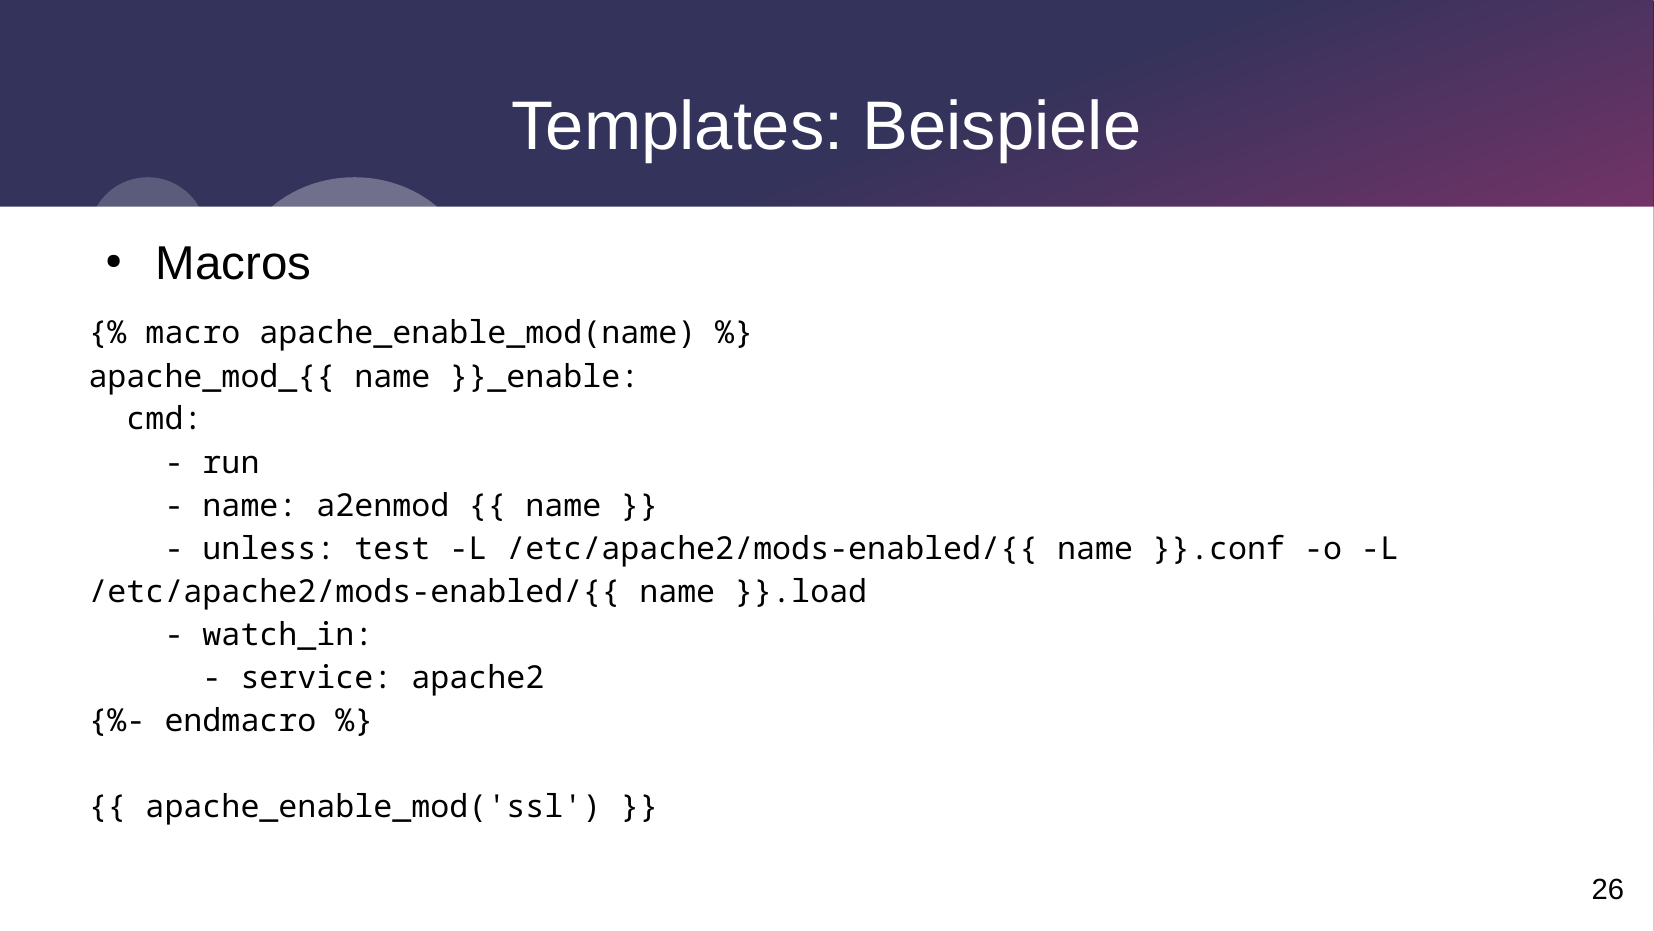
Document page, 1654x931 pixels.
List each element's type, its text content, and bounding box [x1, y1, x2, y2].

title Templates: Beispiele [88, 44, 1565, 207]
list Macros {% macro apache_enable_mod(name) %} apache_mod_{{ name }}_enable: cmd: - run - name: a2enmod {{ name }} - unless: test -L /etc/apache2/mods-enabled/{{ name }}.conf -o -L /etc/apache2/mods-enabled/{{ name }}.load - watch_in: - service: apache2 {%- endmacro %} {{ apache_enable_mod('ssl') }} [88, 236, 1565, 827]
